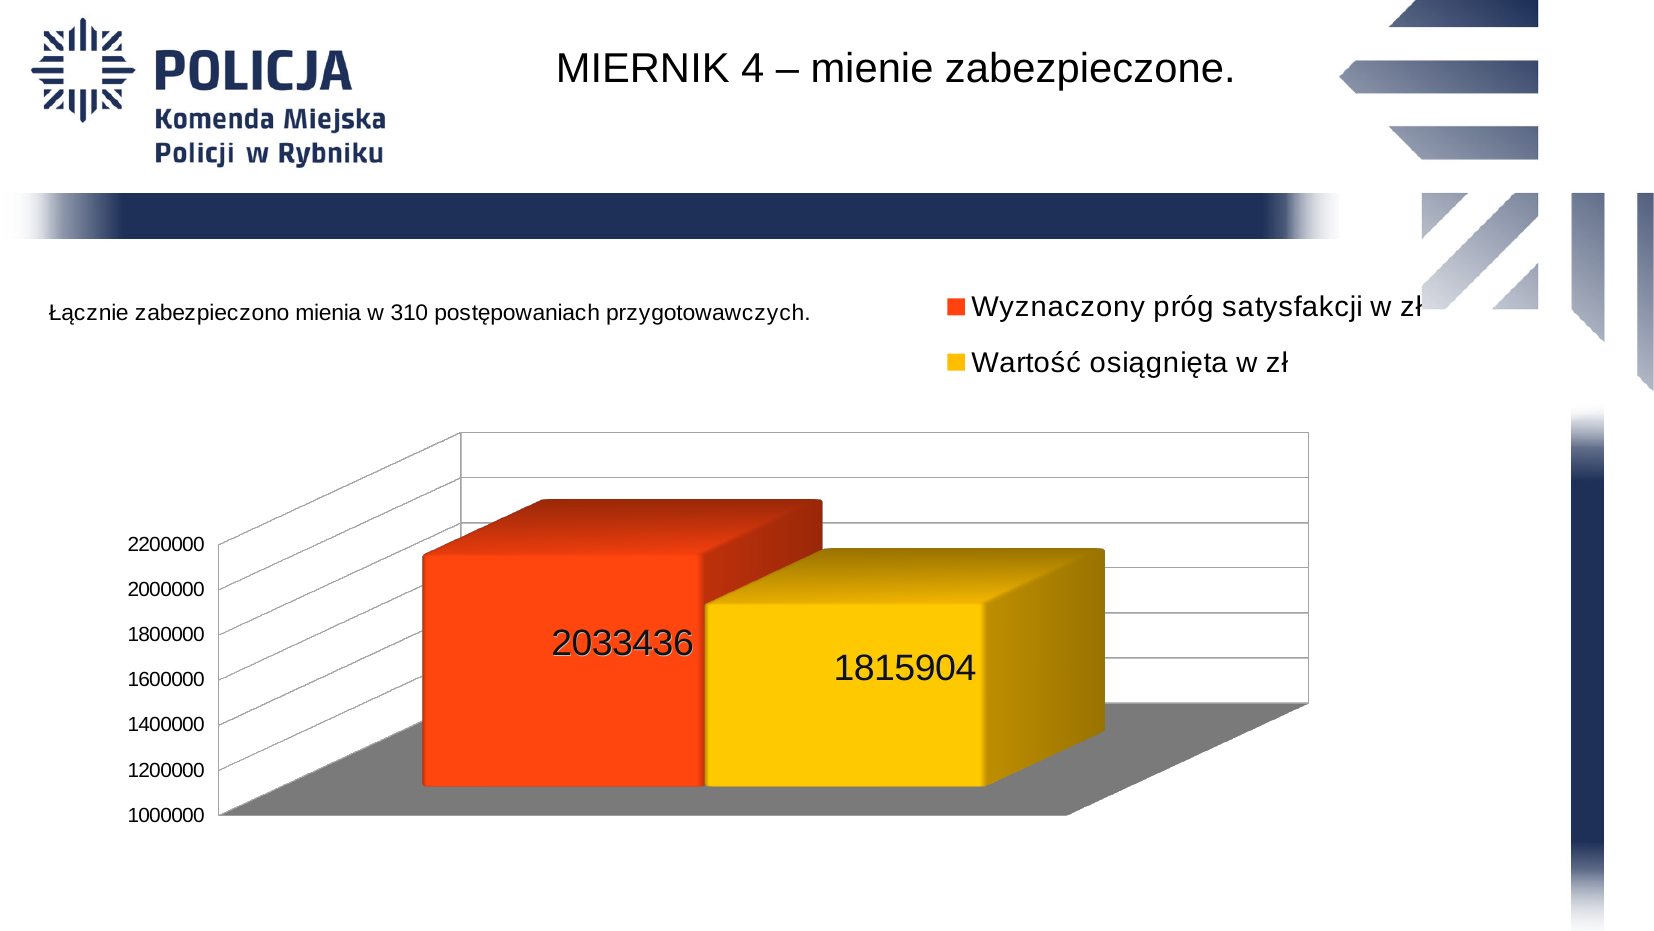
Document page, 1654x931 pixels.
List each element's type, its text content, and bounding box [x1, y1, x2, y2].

picture [0, 0, 1654, 931]
title MIERNIK 4 – mienie zabezpieczone. [82, 37, 1571, 193]
chart [29, 255, 1447, 827]
